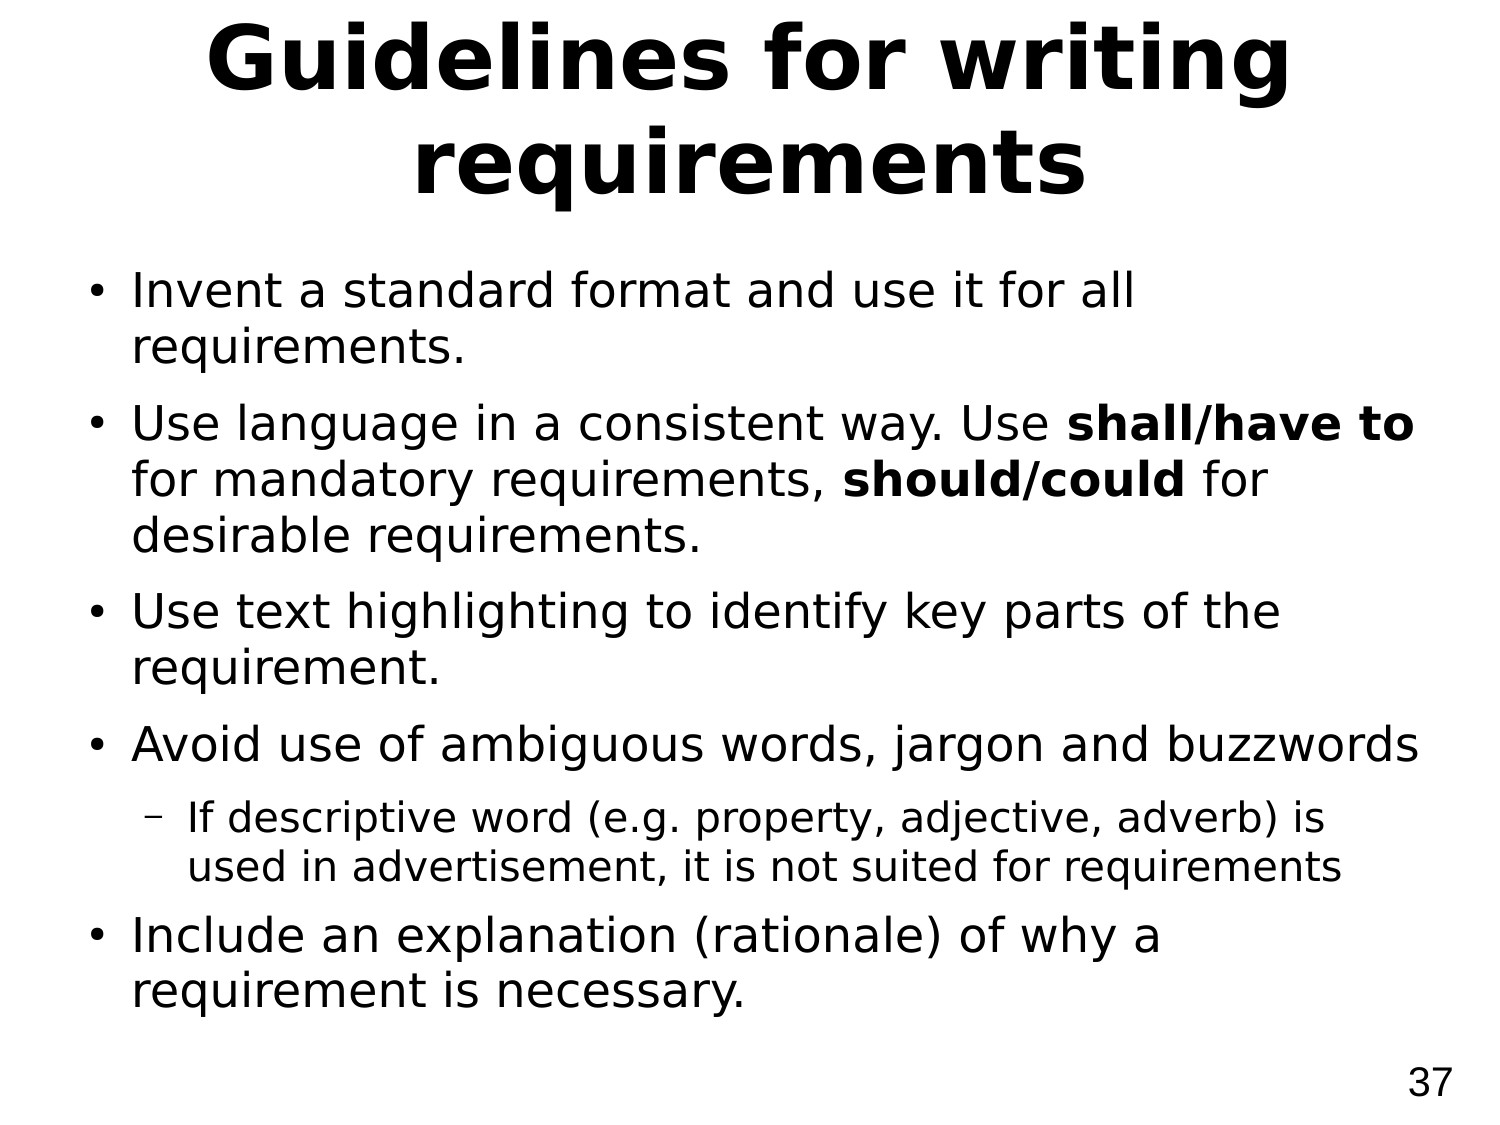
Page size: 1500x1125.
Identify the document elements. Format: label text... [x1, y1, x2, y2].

title Guidelines for writing requirements [75, 7, 1425, 215]
list Invent a standard format and use it for all requirements. Use language in a consistent way. Use shall/have to for mandatory requirements, should/could for desirable requirements. Use text highlighting to identify key parts of the requirement. Avoid use of ambiguous words, jargon and buzzwords If descriptive word (e.g. property, adjective, adverb) is used in advertisement, it is not suited for requirements Include an explanation (rationale) of why a requirement is necessary. [75, 263, 1425, 1034]
